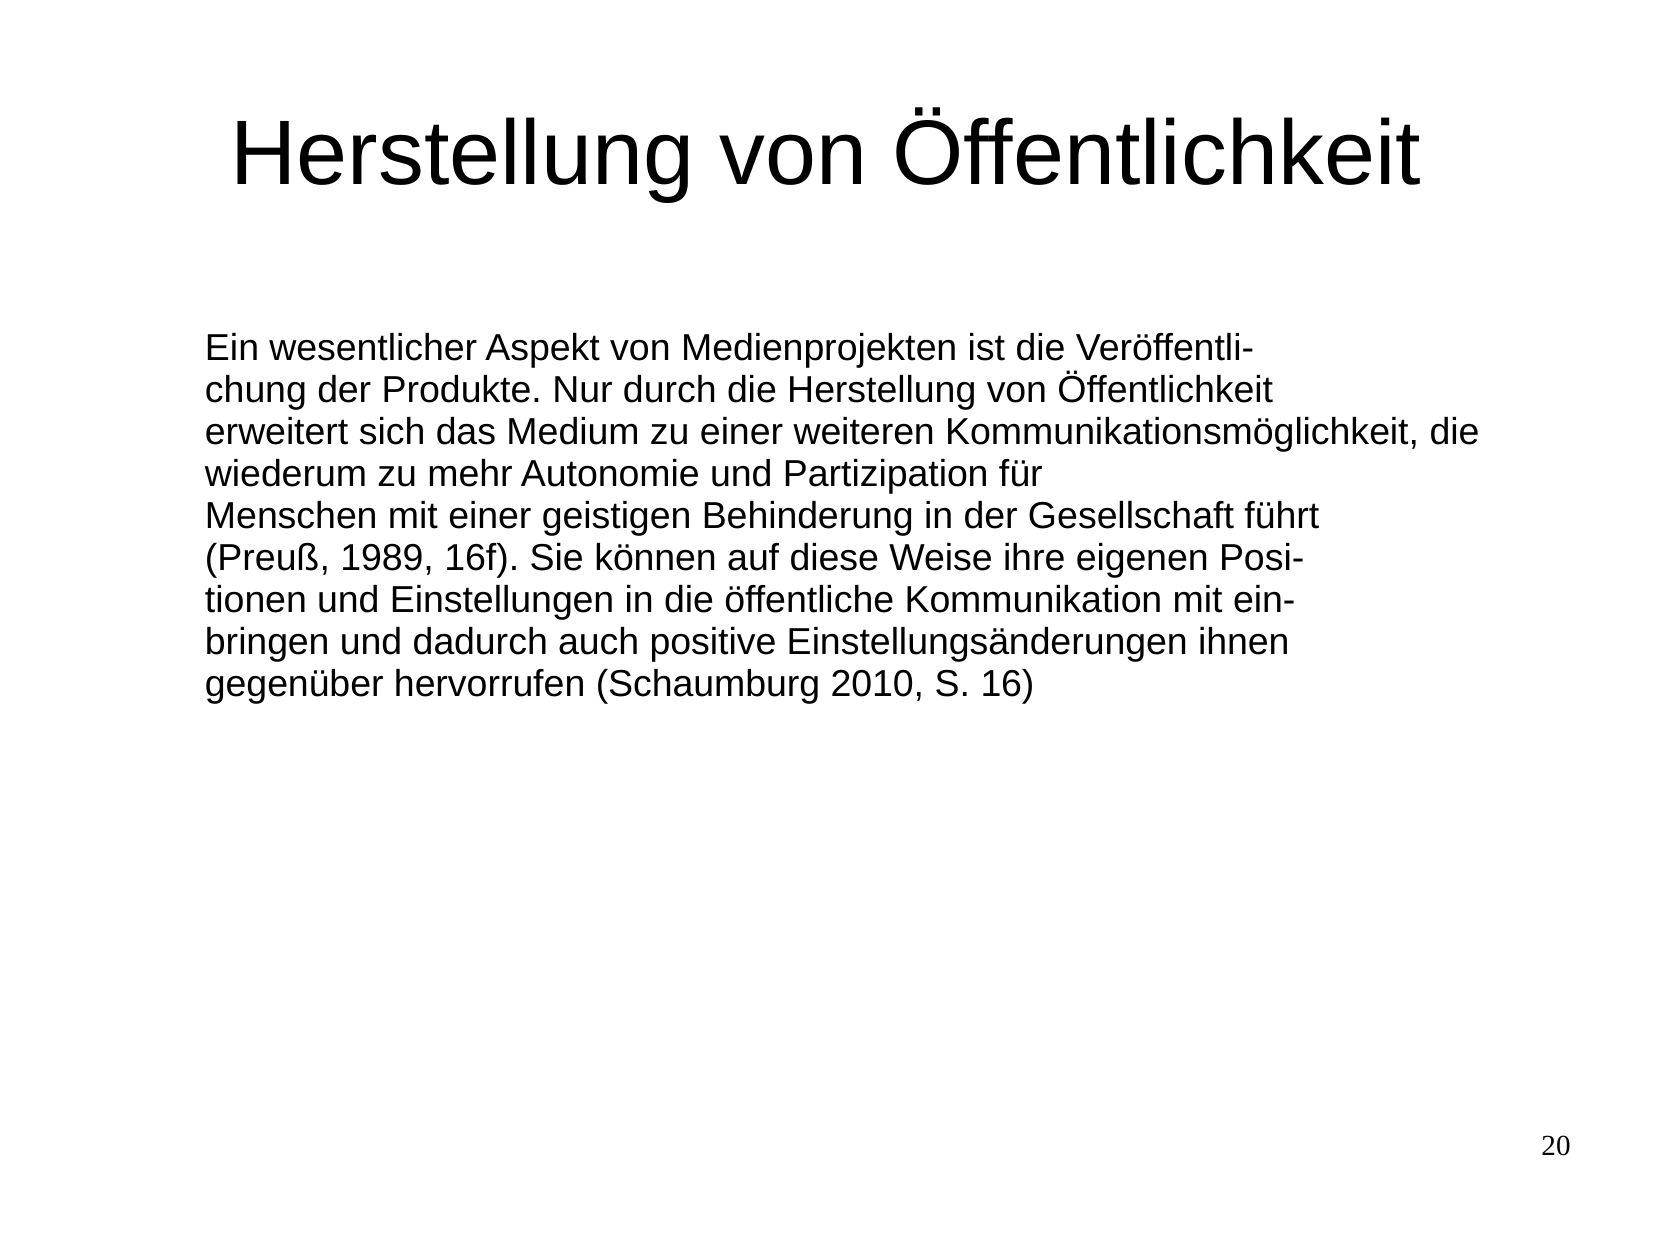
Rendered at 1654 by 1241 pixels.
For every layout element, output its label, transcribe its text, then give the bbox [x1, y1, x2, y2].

text_box Ein wesentlicher Aspekt von Medienprojekten ist die Veröffentli- chung der Produkte. Nur durch die Herstellung von Öffentlichkeit erweitert sich das Medium zu einer weiteren Kommunikationsmöglichkeit, die wiederum zu mehr Autonomie und Partizipation für Menschen mit einer geistigen Behinderung in der Gesellschaft führt (Preuß, 1989, 16f). Sie können auf diese Weise ihre eigenen Posi- tionen und Einstellungen in die öffentliche Kommunikation mit ein- bringen und dadurch auch positive Einstellungsänderungen ihnen gegenüber hervorrufen (Schaumburg 2010, S. 16) [190, 318, 1536, 880]
title Herstellung von Öffentlichkeit [82, 49, 1571, 257]
